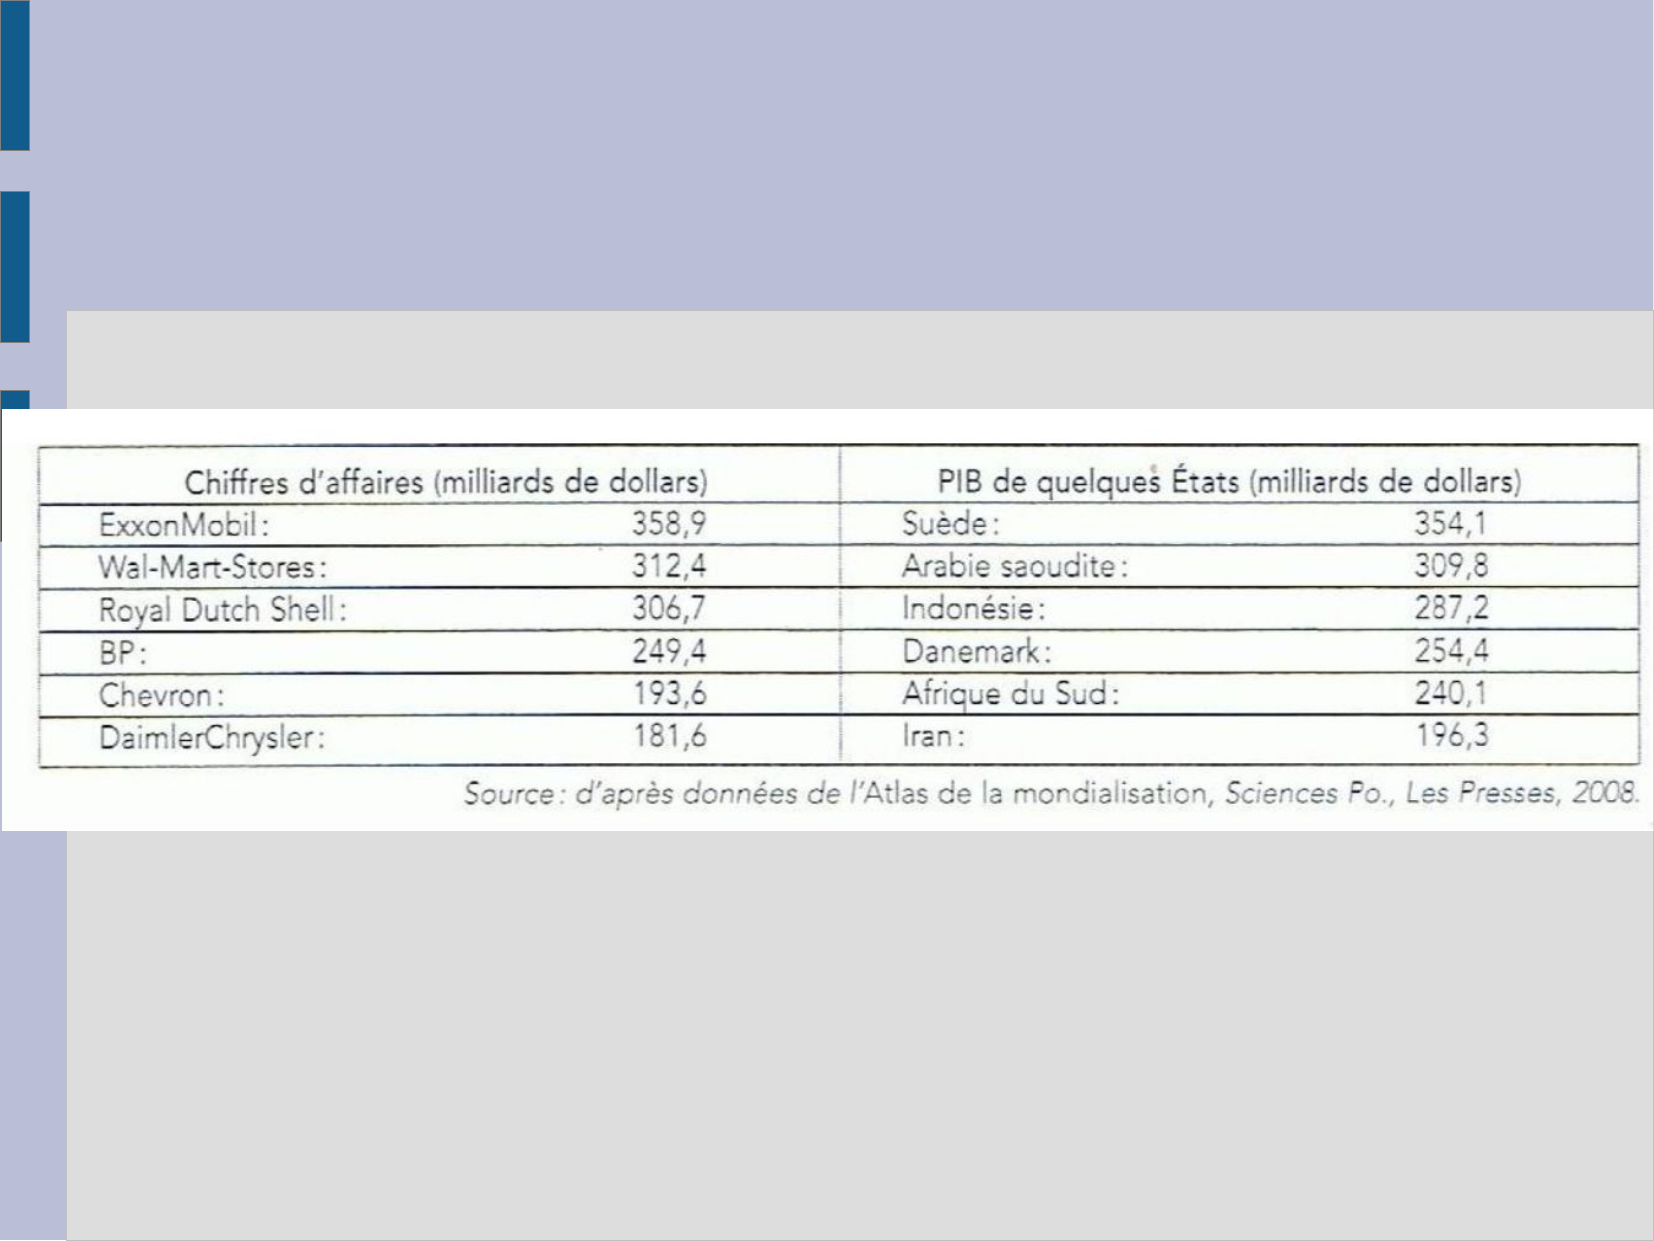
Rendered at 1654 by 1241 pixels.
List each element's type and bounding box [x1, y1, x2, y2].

picture [2, 409, 1654, 831]
